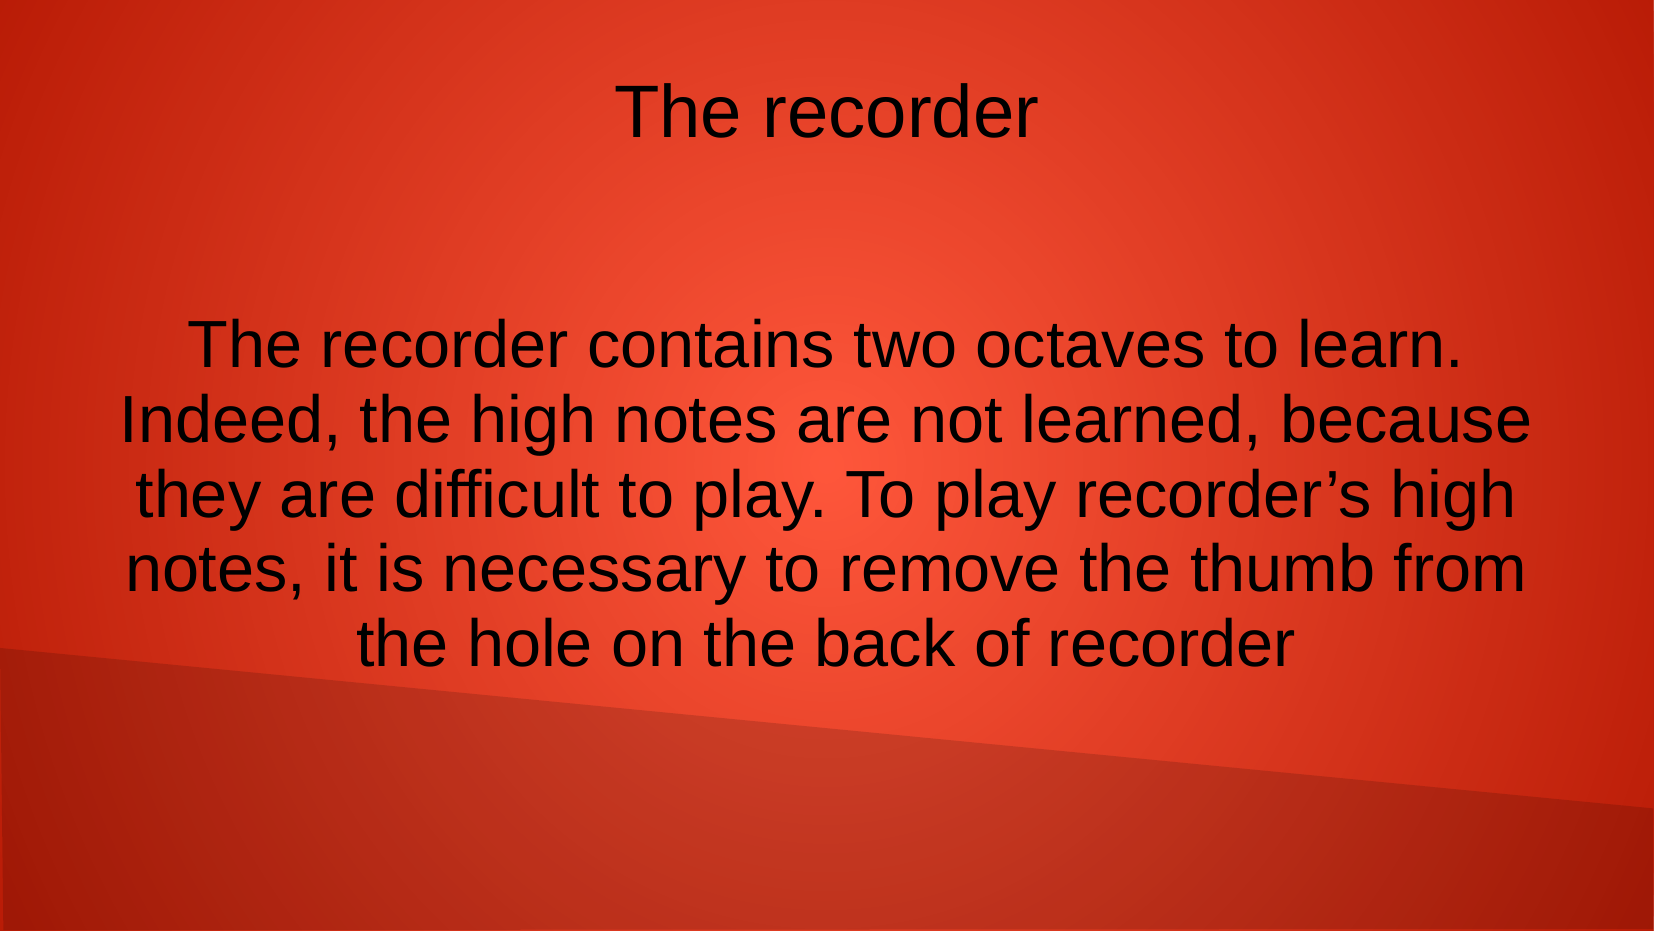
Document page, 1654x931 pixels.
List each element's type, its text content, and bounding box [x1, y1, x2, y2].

title The recorder [82, 35, 1571, 189]
subtitle The recorder contains two octaves to learn. Indeed, the high notes are not learned, because they are difficult to play. To play recorder’s high notes, it is necessary to remove the thumb from the hole on the back of recorder [82, 224, 1571, 764]
